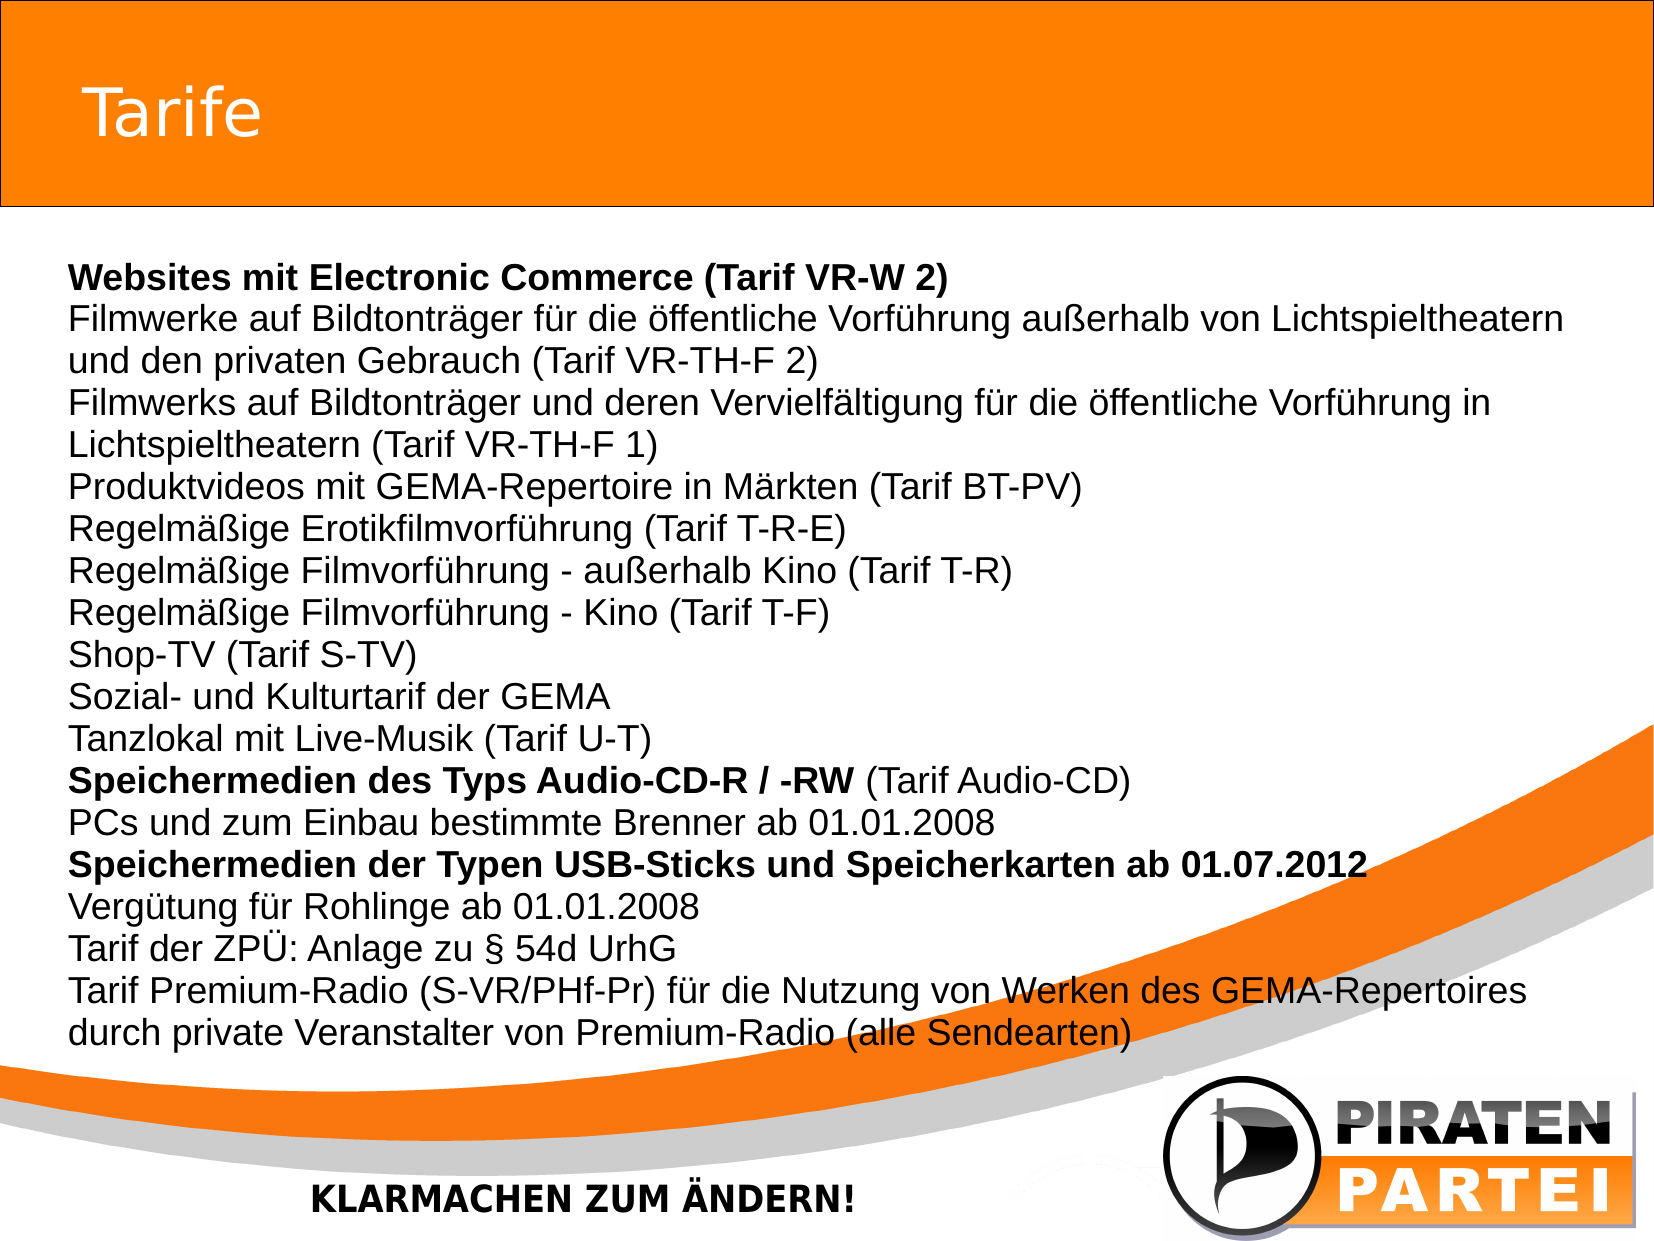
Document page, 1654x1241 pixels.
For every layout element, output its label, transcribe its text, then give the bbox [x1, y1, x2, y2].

title Tarife [82, 56, 1571, 170]
picture [745, 1190, 756, 1199]
picture [392, 1190, 399, 1197]
picture [0, 699, 1654, 1241]
picture [796, 1190, 803, 1197]
text_box Websites mit Electronic Commerce (Tarif VR-W 2) Filmwerke auf Bildtonträger für die öffentliche Vorführung außerhalb von Lichtspieltheatern und den privaten Gebrauch (Tarif VR-TH-F 2) Filmwerks auf Bildtonträger und deren Vervielfältigung für die öffentliche Vorführung in Lichtspieltheatern (Tarif VR-TH-F 1) Produktvideos mit GEMA-Repertoire in Märkten (Tarif BT-PV) Regelmäßige Erotikfilmvorführung (Tarif T-R-E) Regelmäßige Filmvorführung - außerhalb Kino (Tarif T-R) Regelmäßige Filmvorführung - Kino (Tarif T-F) Shop-TV (Tarif S-TV) Sozial- und Kulturtarif der GEMA Tanzlokal mit Live-Musik (Tarif U-T) Speichermedien des Typs Audio-CD-R / -RW (Tarif Audio-CD) PCs und zum Einbau bestimmte Brenner ab 01.01.2008 Speichermedien der Typen USB-Sticks und Speicherkarten ab 01.07.2012 Vergütung für Rohlinge ab 01.01.2008 Tarif der ZPÜ: Anlage zu § 54d UrhG Tarif Premium-Radio (S-VR/PHf-Pr) für die Nutzung von Werken des GEMA-Repertoires durch private Veranstalter von Premium-Radio (alle Sendearten) [53, 248, 1591, 1062]
